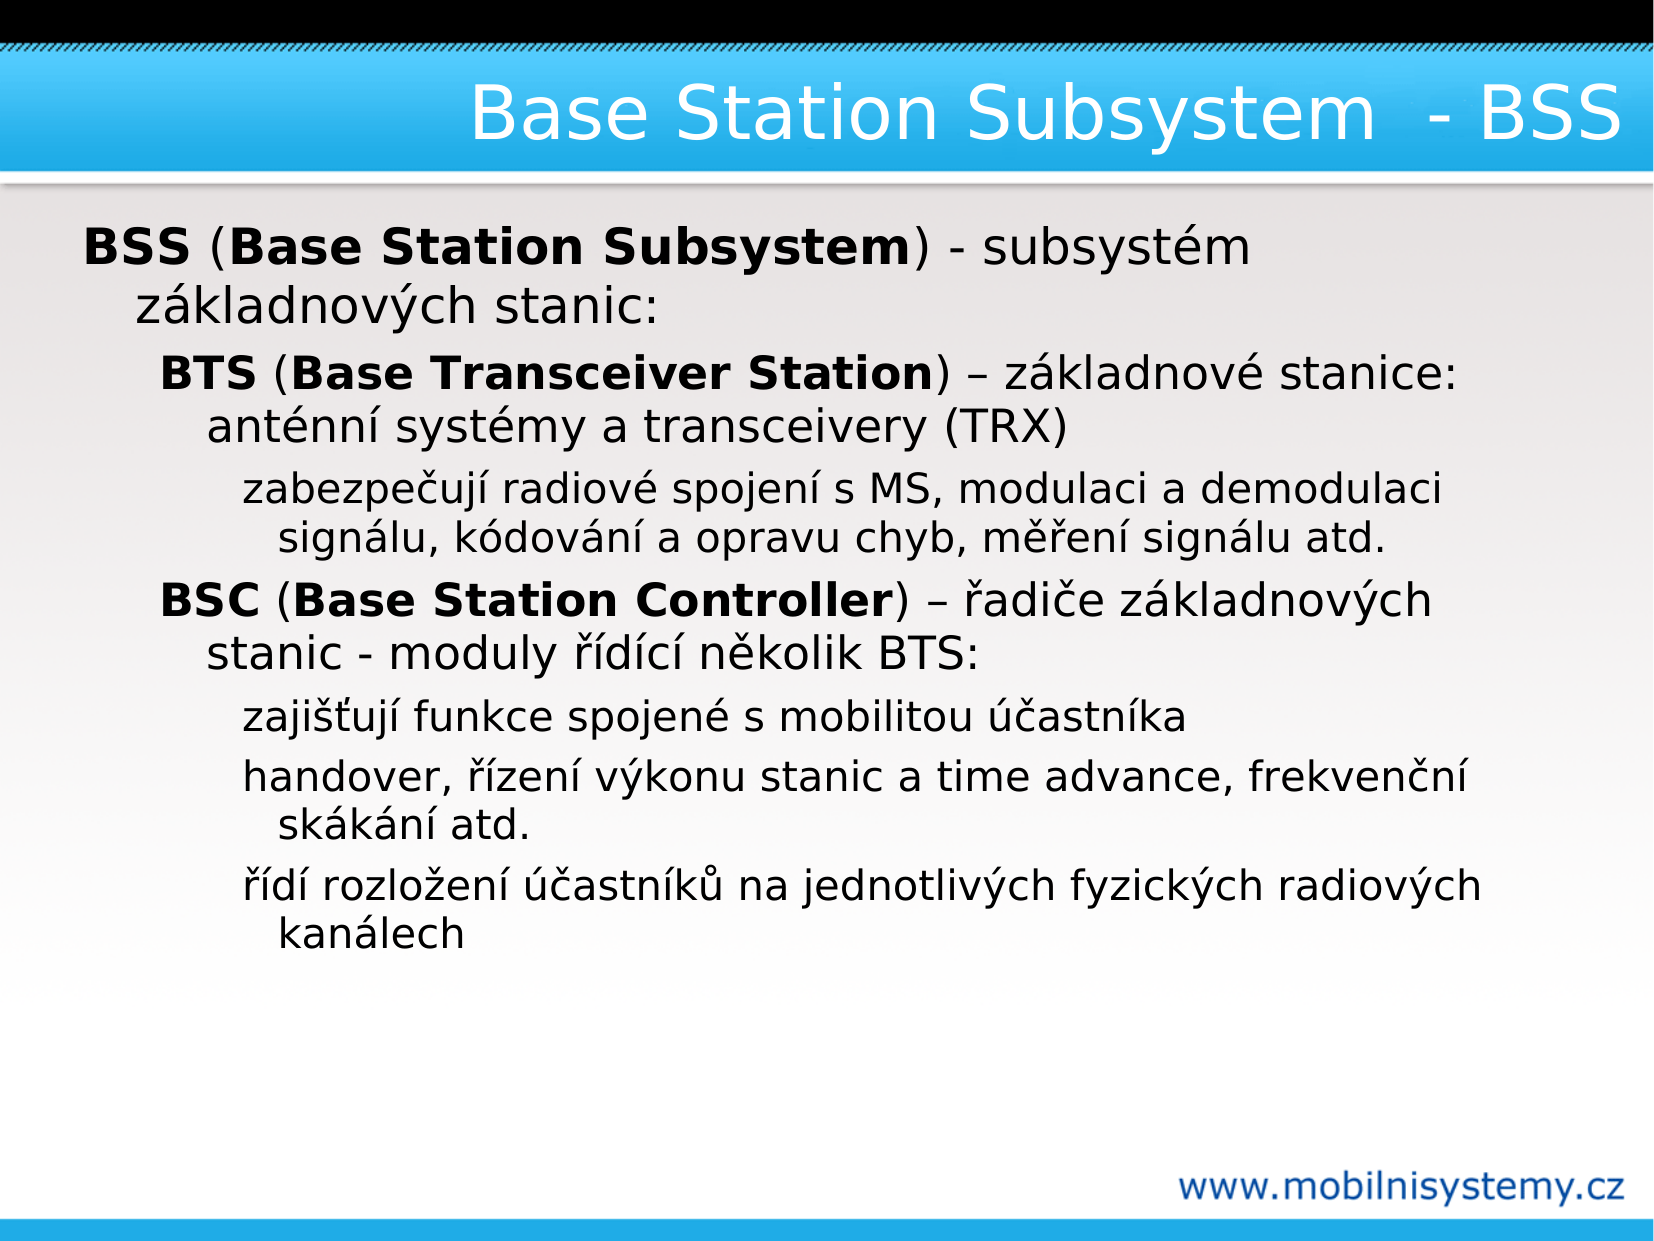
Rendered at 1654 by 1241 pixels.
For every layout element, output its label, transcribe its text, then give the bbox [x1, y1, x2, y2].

picture [0, 0, 1654, 1241]
title Base Station Subsystem - BSS [29, 49, 1624, 178]
list BSS (Base Station Subsystem) - subsystém základnových stanic: BTS (Base Transceiver Station) – základnové stanice: anténní systémy a transceivery (TRX) zabezpečují radiové spojení s MS, modulaci a demodulaci signálu, kódování a opravu chyb, měření signálu atd. BSC (Base Station Controller) – řadiče základnových stanic - moduly řídící několik BTS: zajišťují funkce spojené s mobilitou účastníka handover, řízení výkonu stanic a time advance, frekvenční skákání atd. řídí rozložení účastníků na jednotlivých fyzických radiových kanálech [32, 218, 1595, 1093]
